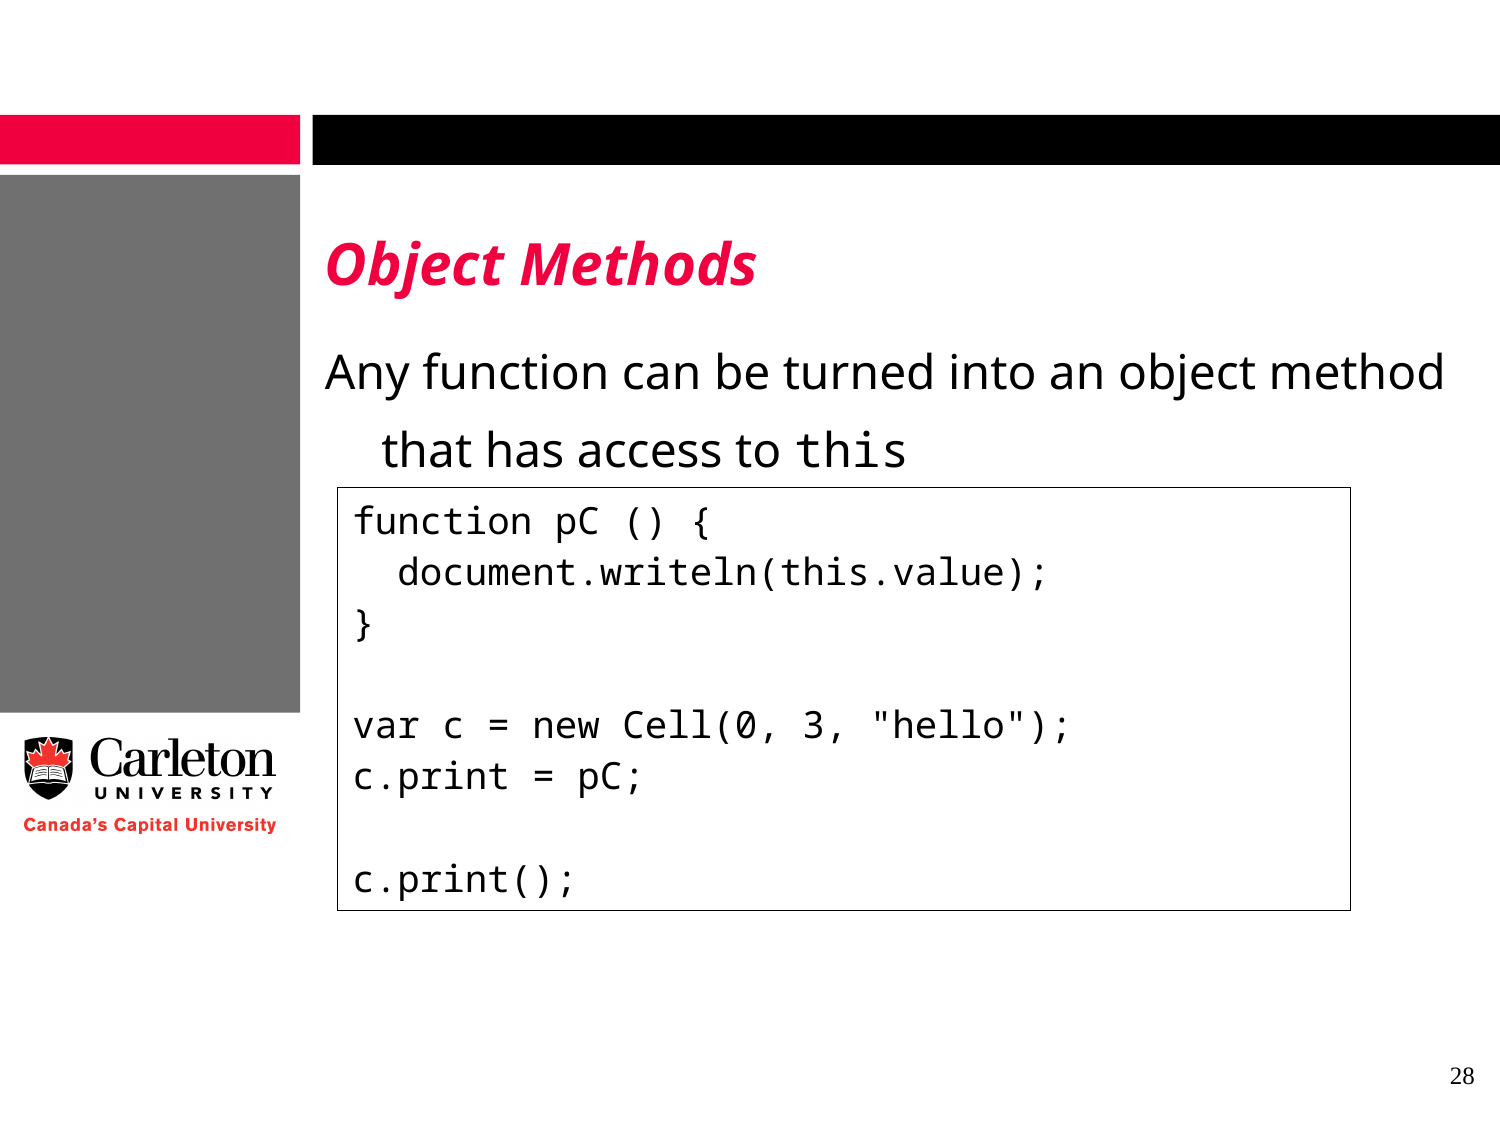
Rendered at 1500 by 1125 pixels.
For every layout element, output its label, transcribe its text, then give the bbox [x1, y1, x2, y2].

picture [24, 737, 276, 834]
title Object Methods [324, 194, 1450, 324]
list Any function can be turned into an object method that has access to this [324, 324, 1450, 1036]
text_box function pC () { document.writeln(this.value); } var c = new Cell(0, 3, "hello"); c.print = pC; c.print(); [337, 487, 1351, 865]
